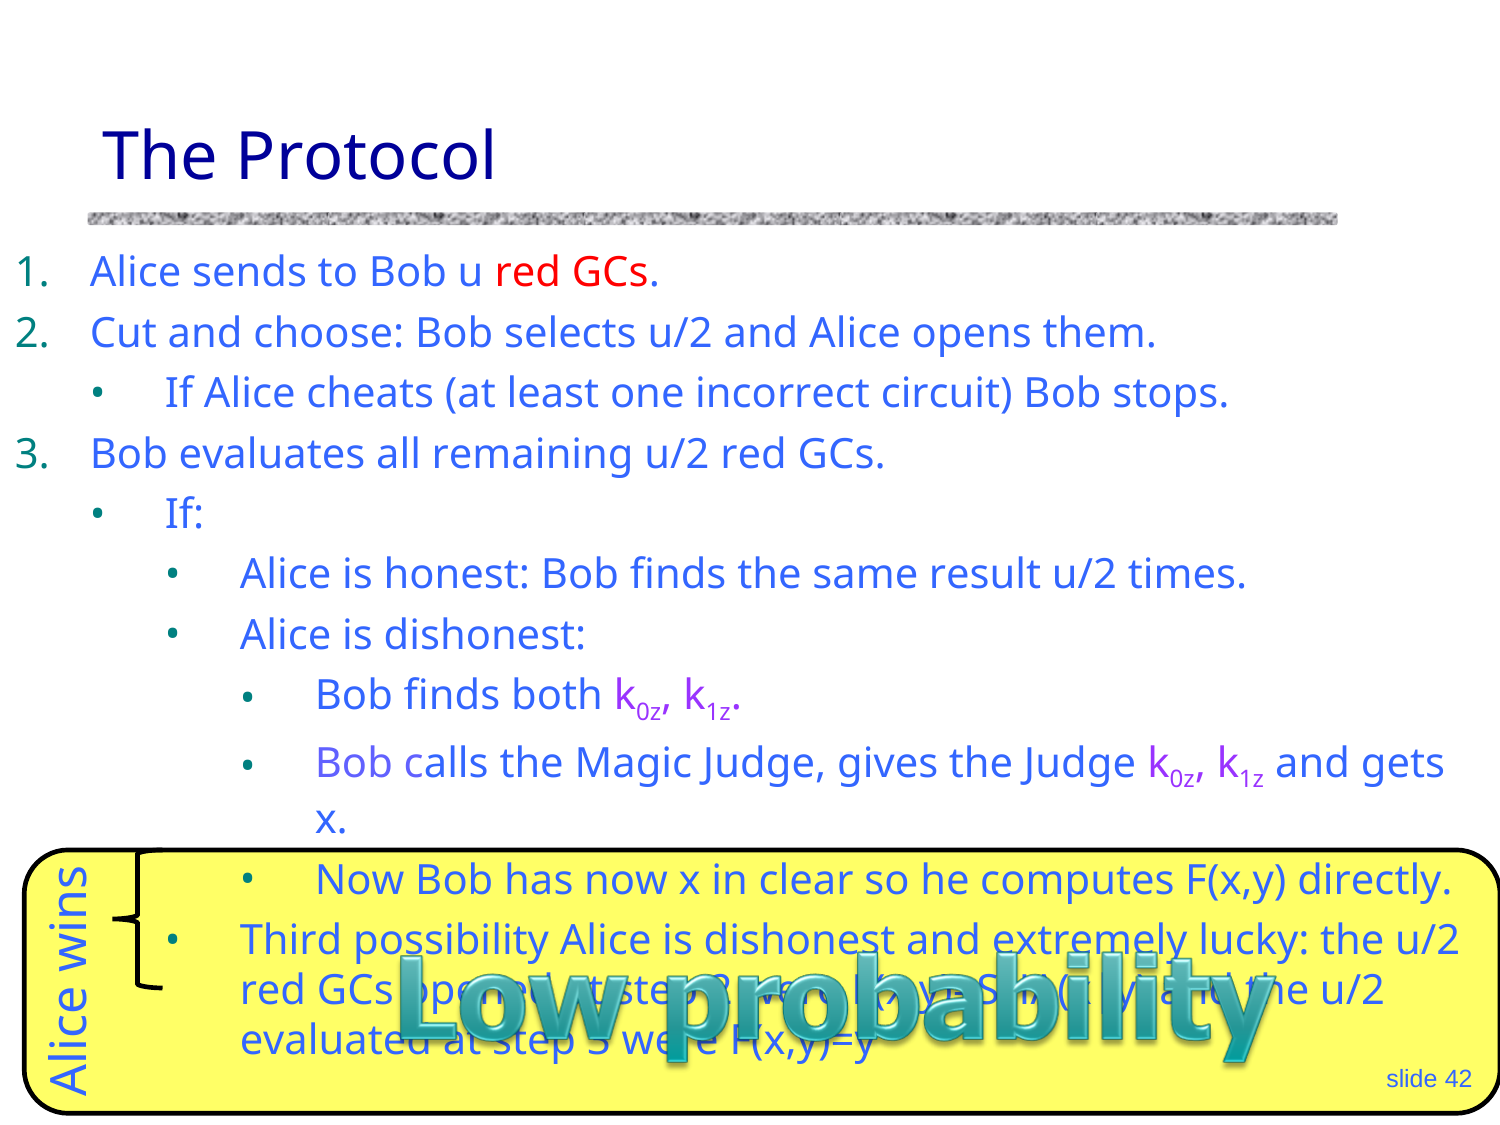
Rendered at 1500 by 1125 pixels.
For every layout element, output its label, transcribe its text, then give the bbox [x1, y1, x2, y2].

picture [87, 212, 1338, 226]
text_box Alice wins [28, 850, 105, 1111]
picture [315, 887, 1352, 1125]
text_box Alice sends to Bob u red GCs. Cut and choose: Bob selects u/2 and Alice opens them. If Alice cheats (at least one incorrect circuit) Bob stops. Bob evaluates all remaining u/2 red GCs. If: Alice is honest: Bob finds the same result u/2 times. Alice is dishonest: Bob finds both k0z, k1z. Bob calls the Magic Judge, gives the Judge k0z, k1z and gets x. Now Bob has now x in clear so he computes F(x,y) directly. Third possibility Alice is dishonest and extremely lucky: the u/2 red GCs opened at step 2 were F(x,y)=SHA(x|y) and the u/2 evaluated at step 3 were F(x,y)=y [0, 237, 1488, 1125]
title The Protocol [87, 49, 1363, 201]
text_box slide <number> [1352, 1025, 1488, 1101]
text_box [1488, 863, 1500, 1100]
